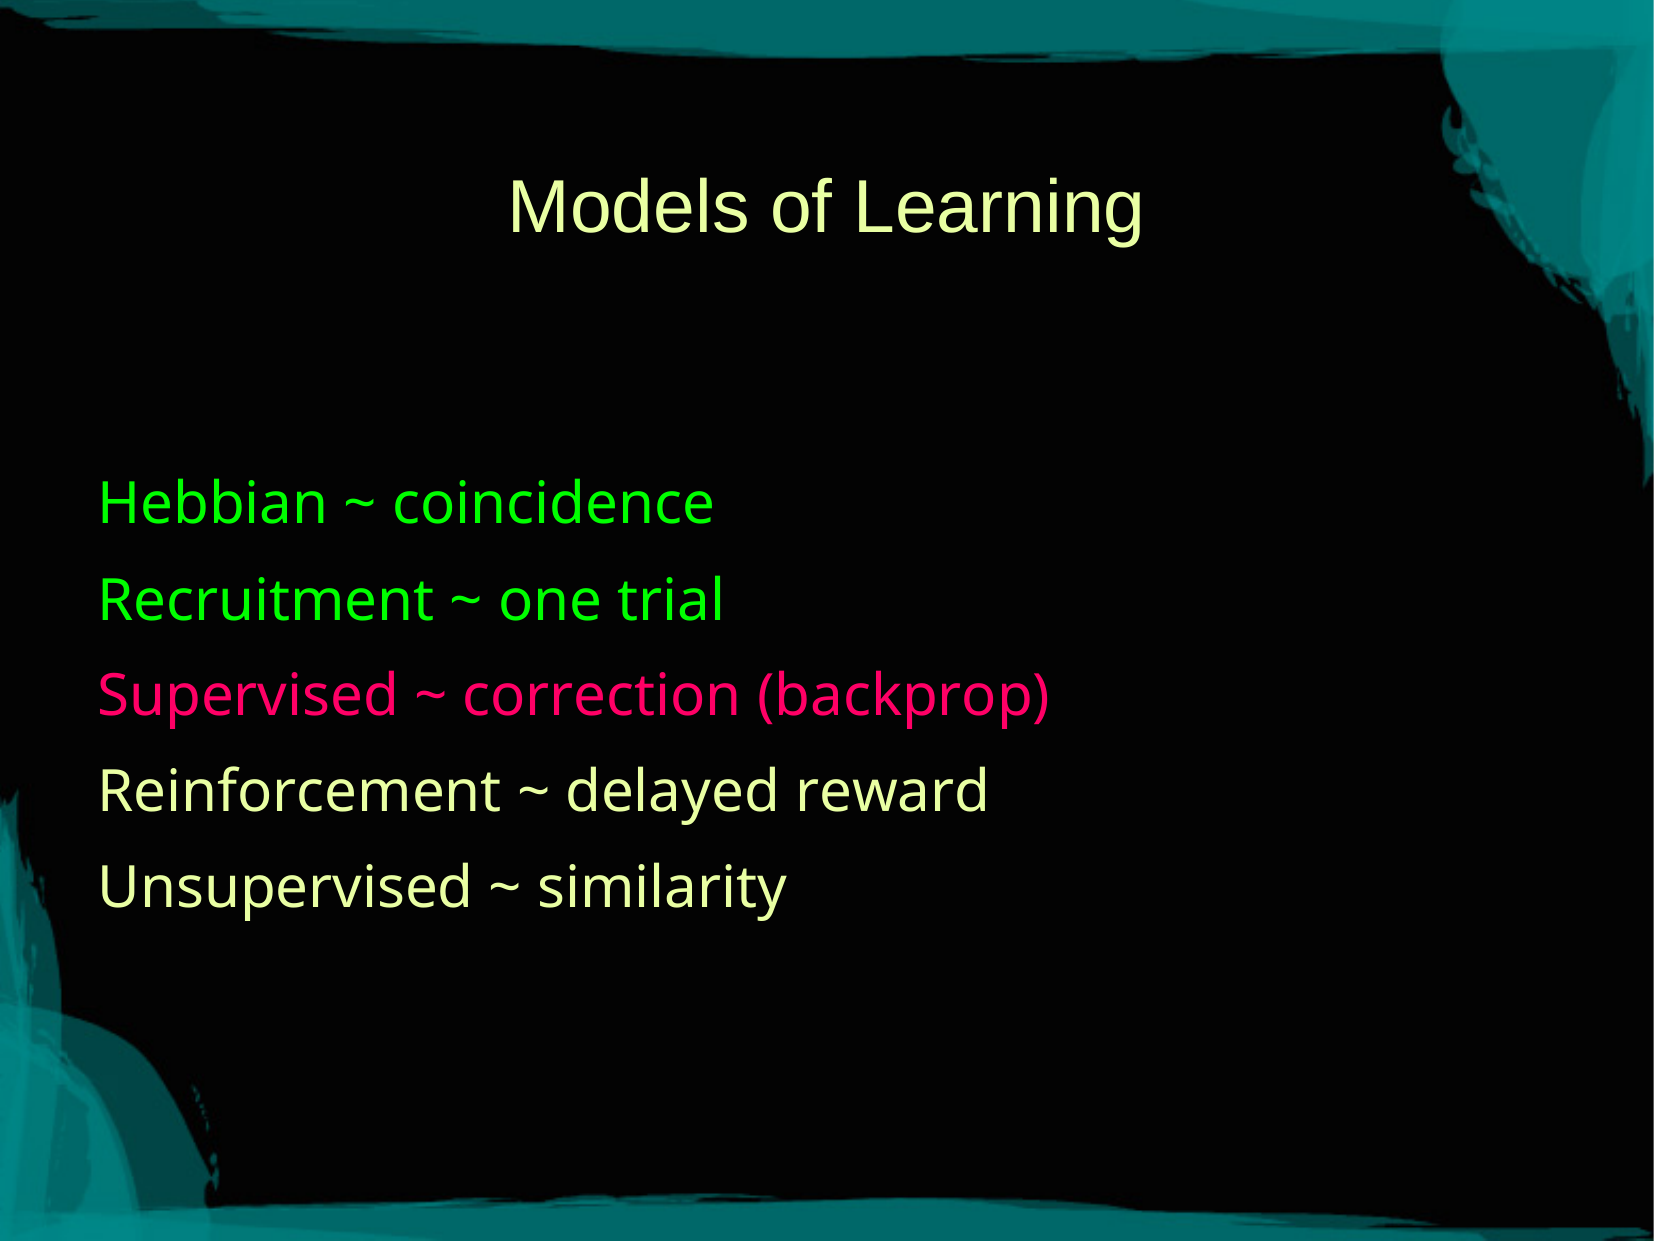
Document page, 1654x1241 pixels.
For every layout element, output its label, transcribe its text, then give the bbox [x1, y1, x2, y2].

picture [0, 0, 1654, 1241]
title Models of Learning [82, 82, 1571, 331]
list Hebbian ~ coincidence Recruitment ~ one trial Supervised ~ correction (backprop) Reinforcement ~ delayed reward Unsupervised ~ similarity [82, 358, 1571, 1061]
